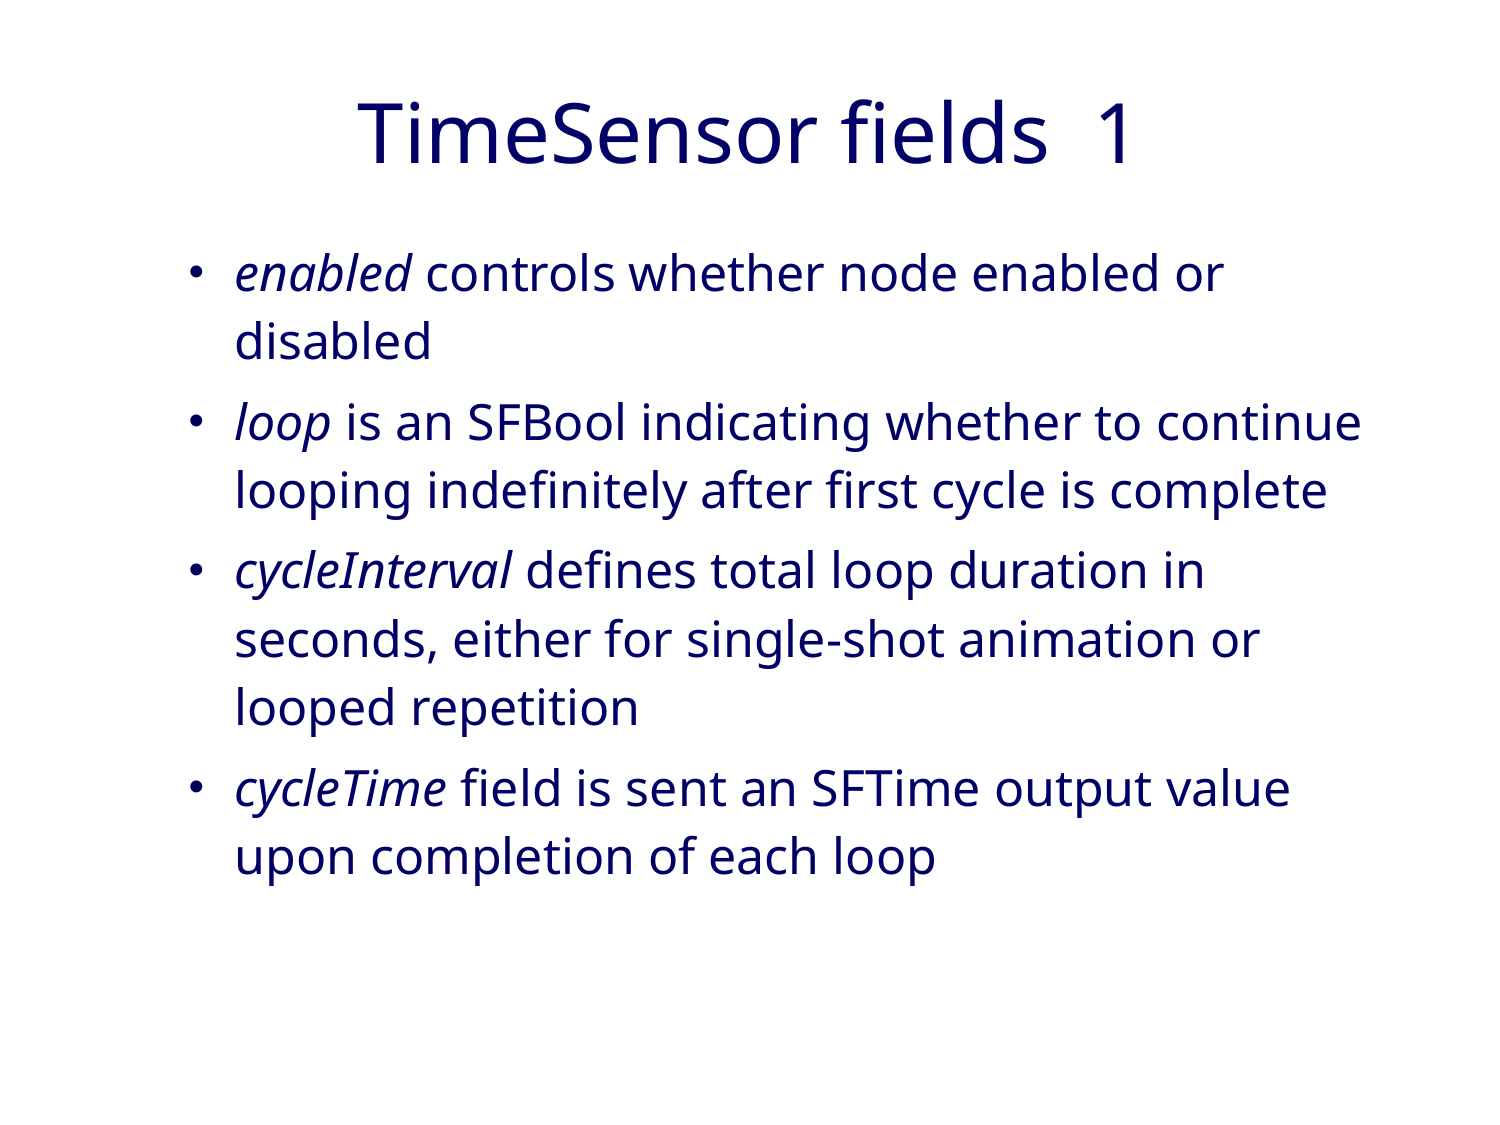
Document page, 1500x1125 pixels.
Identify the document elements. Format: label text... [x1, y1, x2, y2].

title TimeSensor fields 1 [112, 44, 1388, 218]
list enabled controls whether node enabled or disabled loop is an SFBool indicating whether to continue looping indefinitely after first cycle is complete cycleInterval defines total loop duration in seconds, either for single-shot animation or looped repetition cycleTime field is sent an SFTime output value upon completion of each loop [112, 237, 1388, 986]
